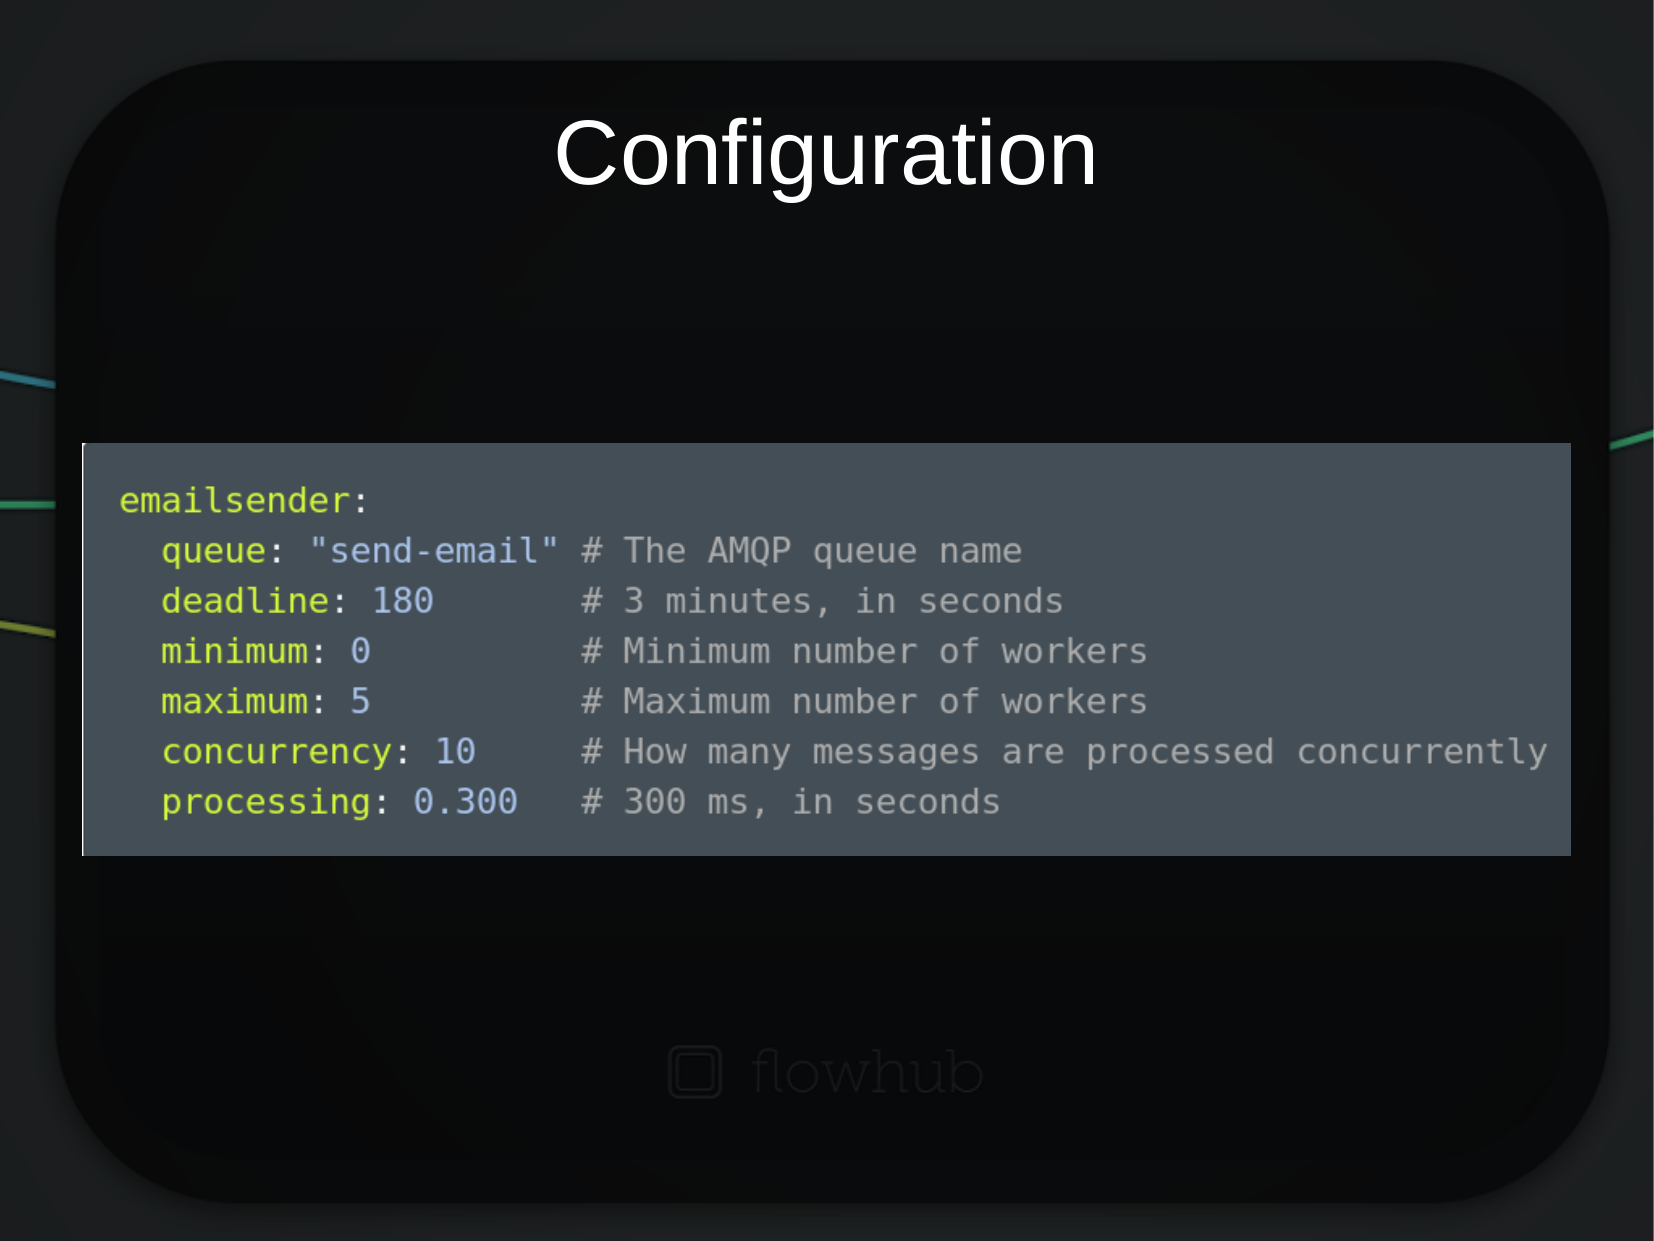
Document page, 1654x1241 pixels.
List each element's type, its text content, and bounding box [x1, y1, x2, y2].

picture [0, 0, 1654, 1241]
title Configuration [82, 49, 1571, 257]
